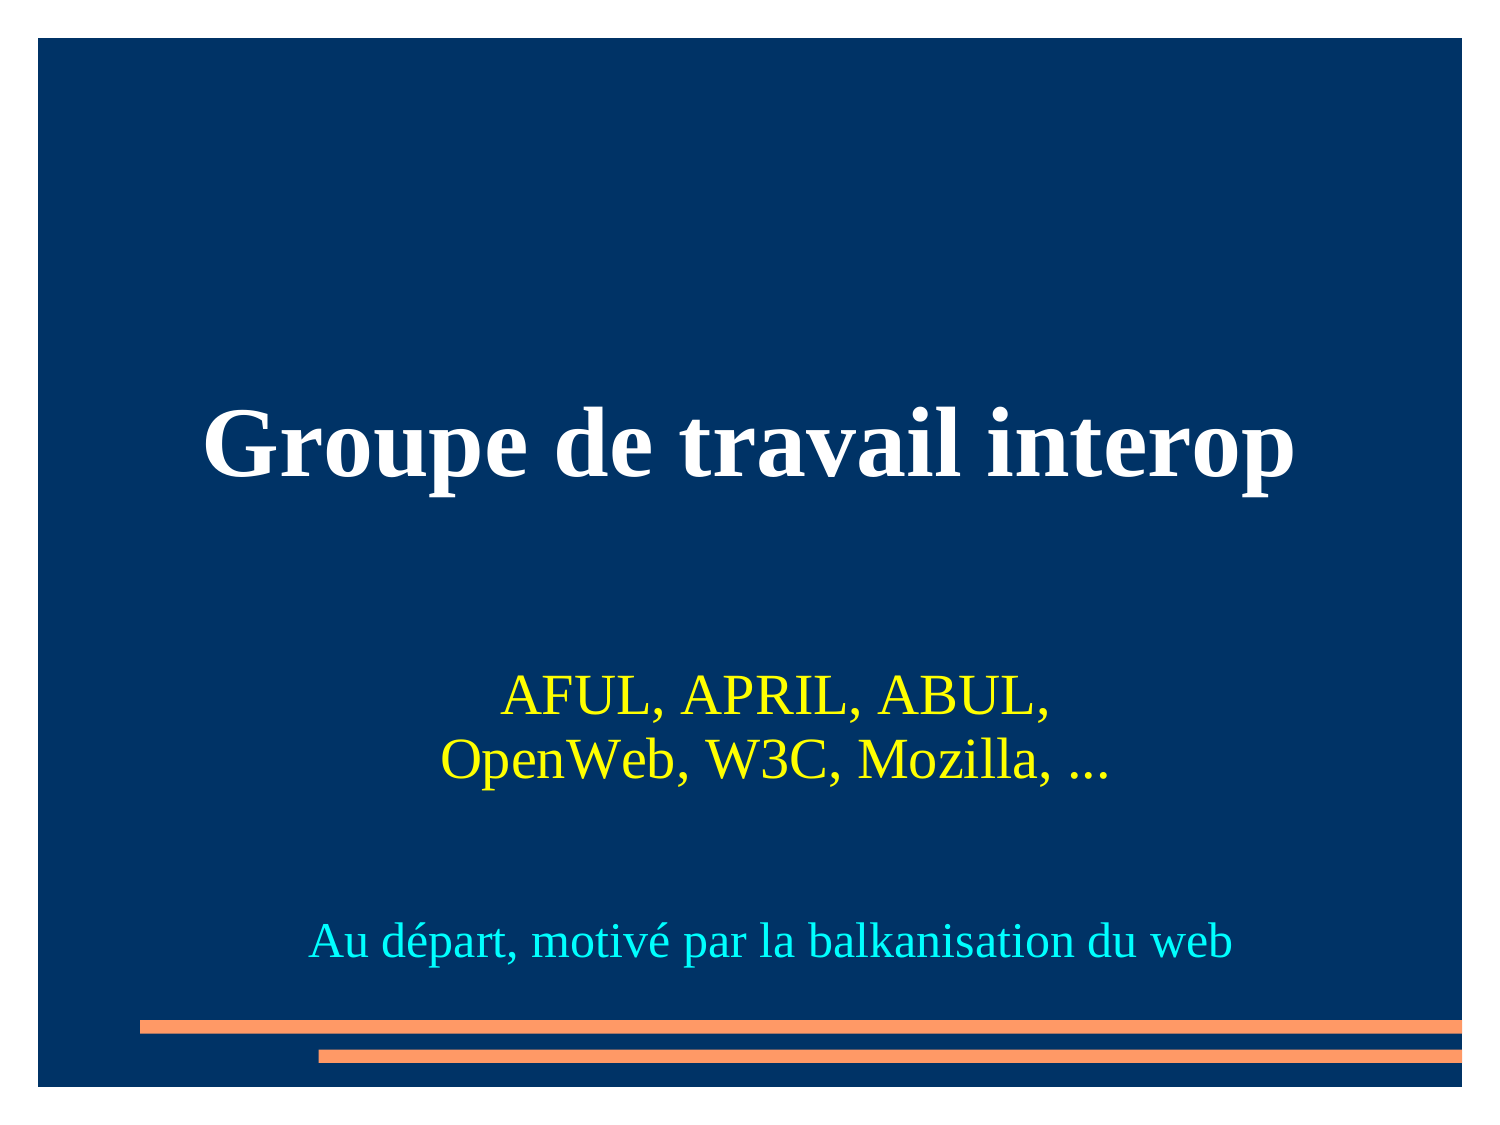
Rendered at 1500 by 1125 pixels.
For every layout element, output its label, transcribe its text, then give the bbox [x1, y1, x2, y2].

text_box Au départ, motivé par la balkanisation du web [255, 912, 1287, 974]
text_box AFUL, APRIL, ABUL, OpenWeb, W3C, Mozilla, ... [393, 662, 1157, 804]
text_box Groupe de travail interop [63, 387, 1437, 518]
